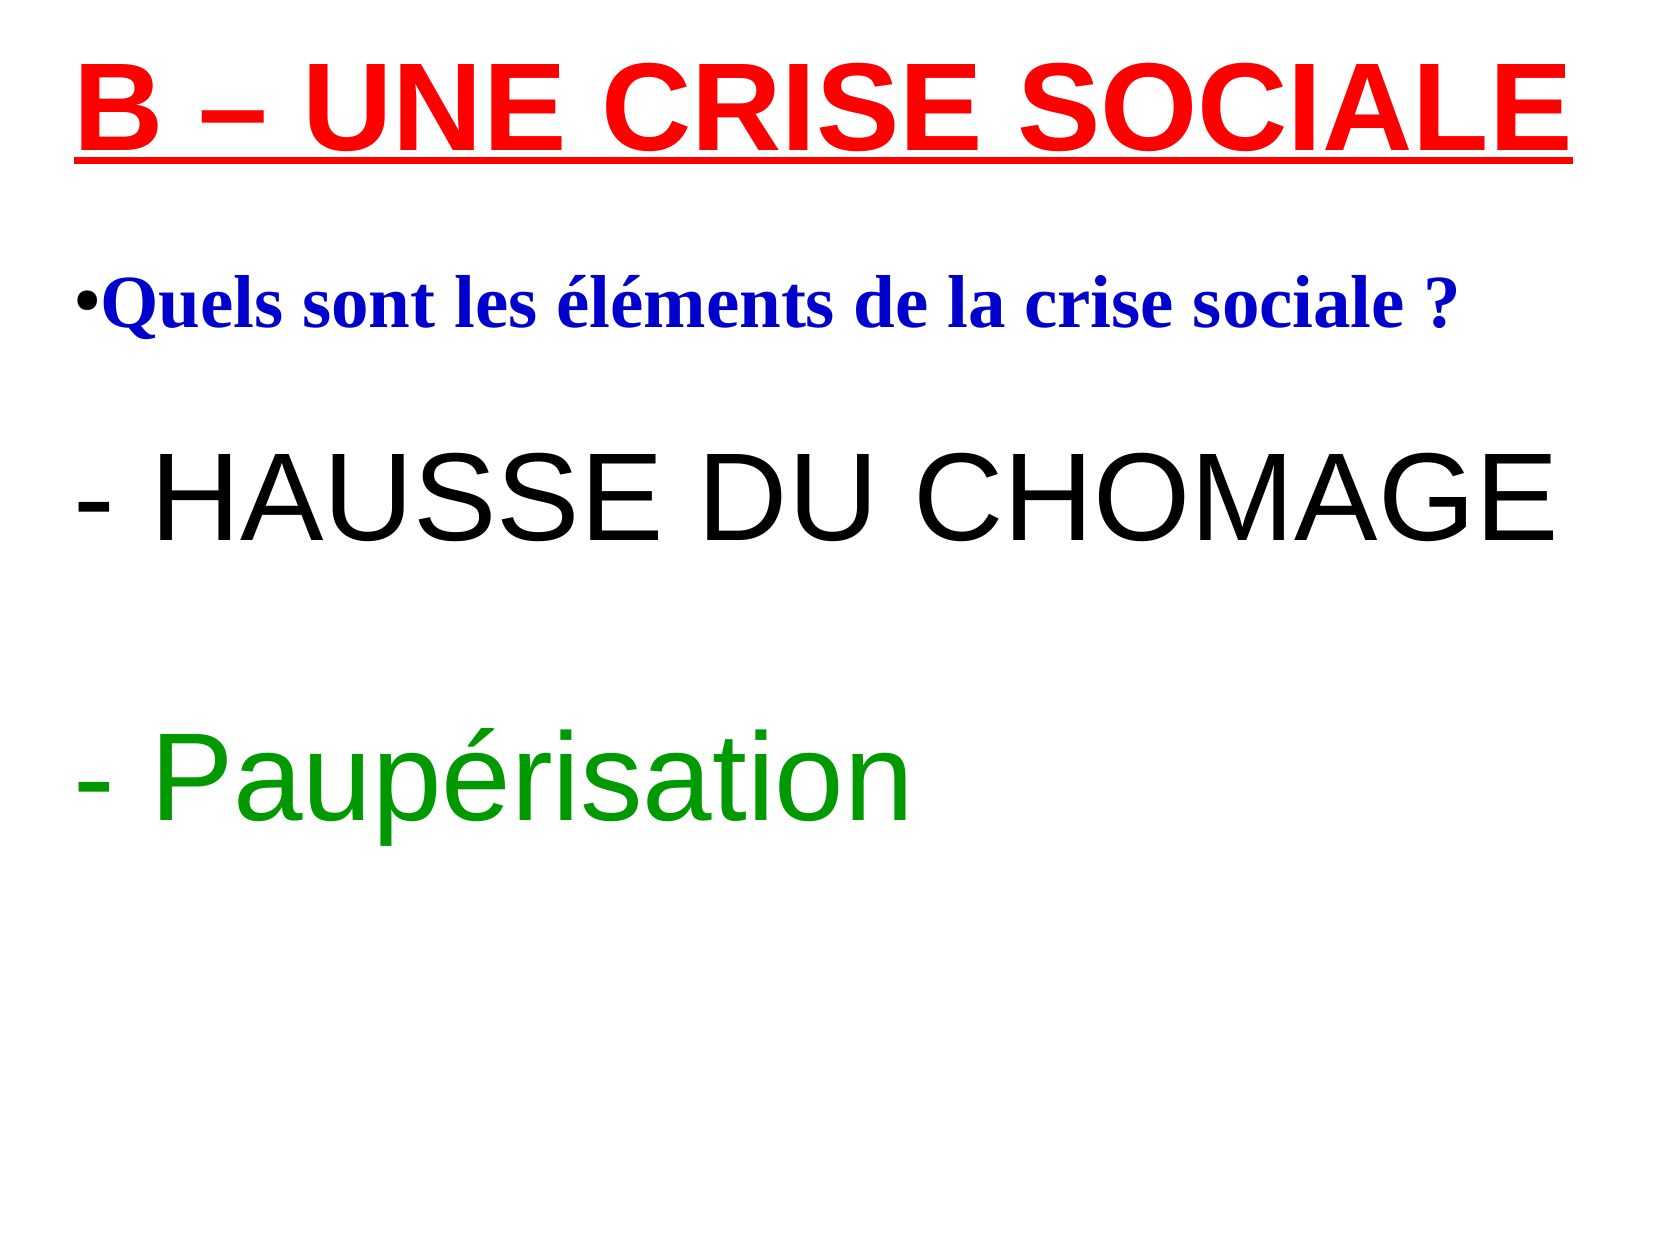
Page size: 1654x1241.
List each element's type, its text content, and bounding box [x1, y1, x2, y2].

text_box B – UNE CRISE SOCIALE Quels sont les éléments de la crise sociale ? - HAUSSE DU CHOMAGE - Paupérisation [59, 29, 1595, 855]
